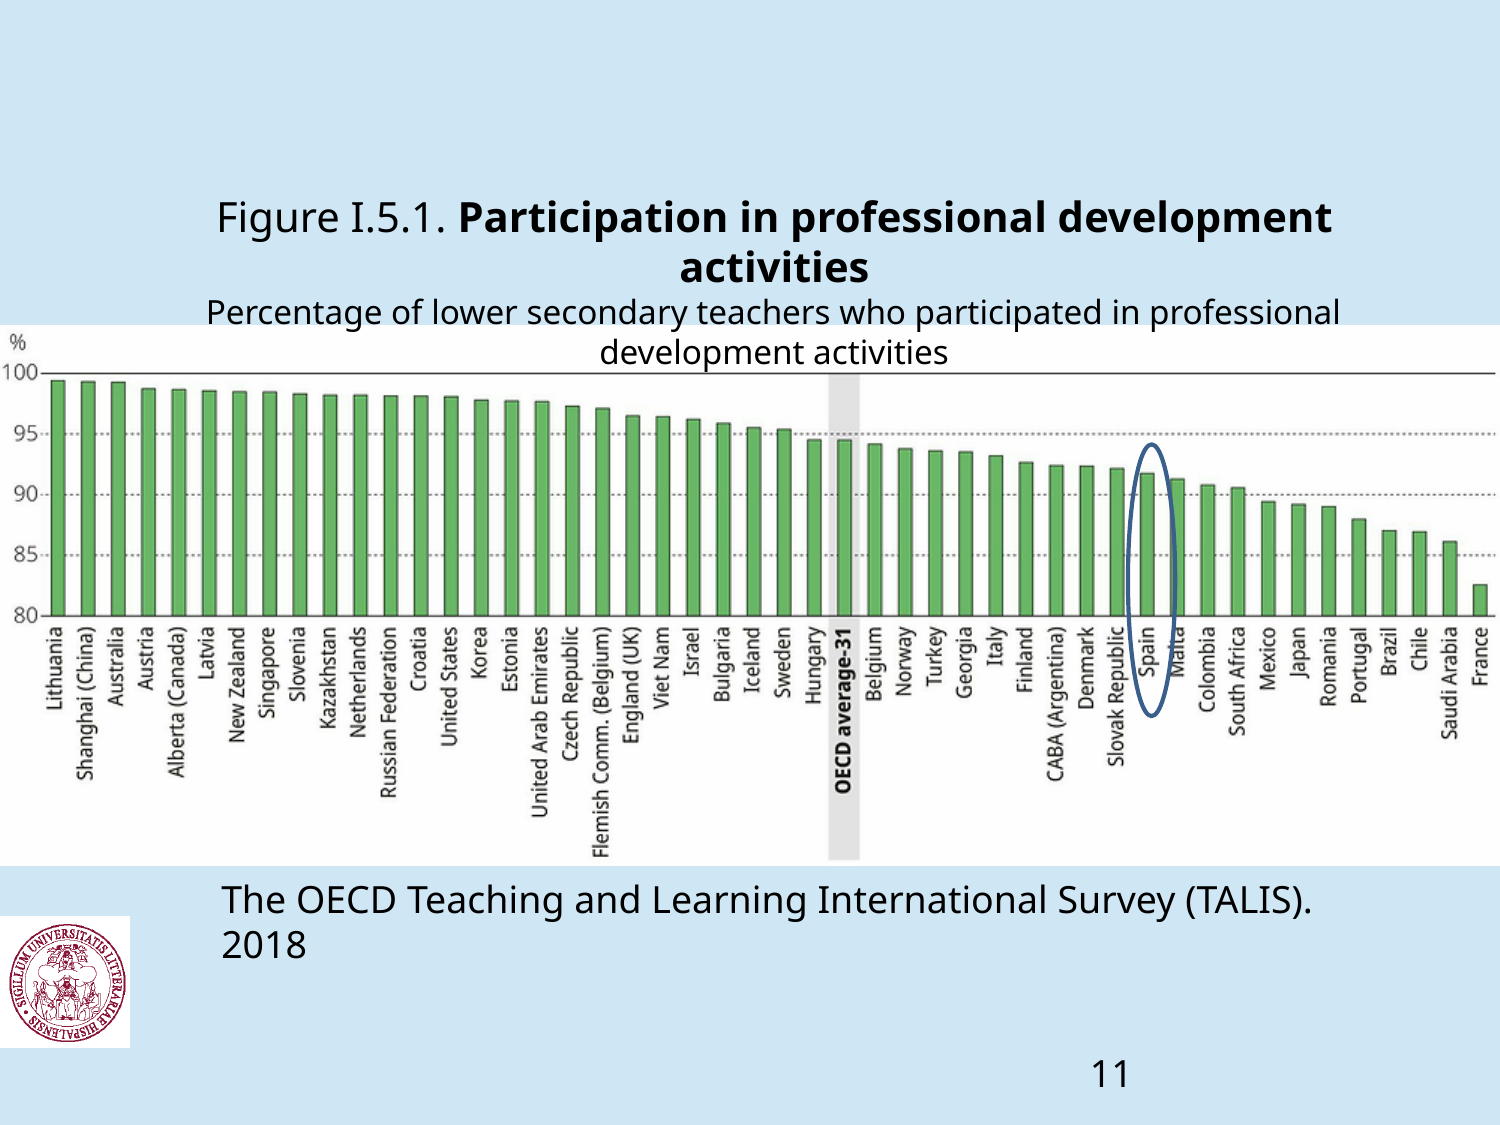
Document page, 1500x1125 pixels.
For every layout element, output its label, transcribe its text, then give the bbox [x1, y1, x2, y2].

picture [0, 916, 130, 1048]
text_box The OECD Teaching and Learning International Survey (TALIS). 2018 [206, 868, 1400, 974]
slide_number <número> [1074, 1042, 1425, 1103]
text_box Figure I.5.1. Participation in professional development activities Percentage of lower secondary teachers who participated in professional development activities [123, 183, 1425, 379]
picture [0, 325, 1500, 866]
